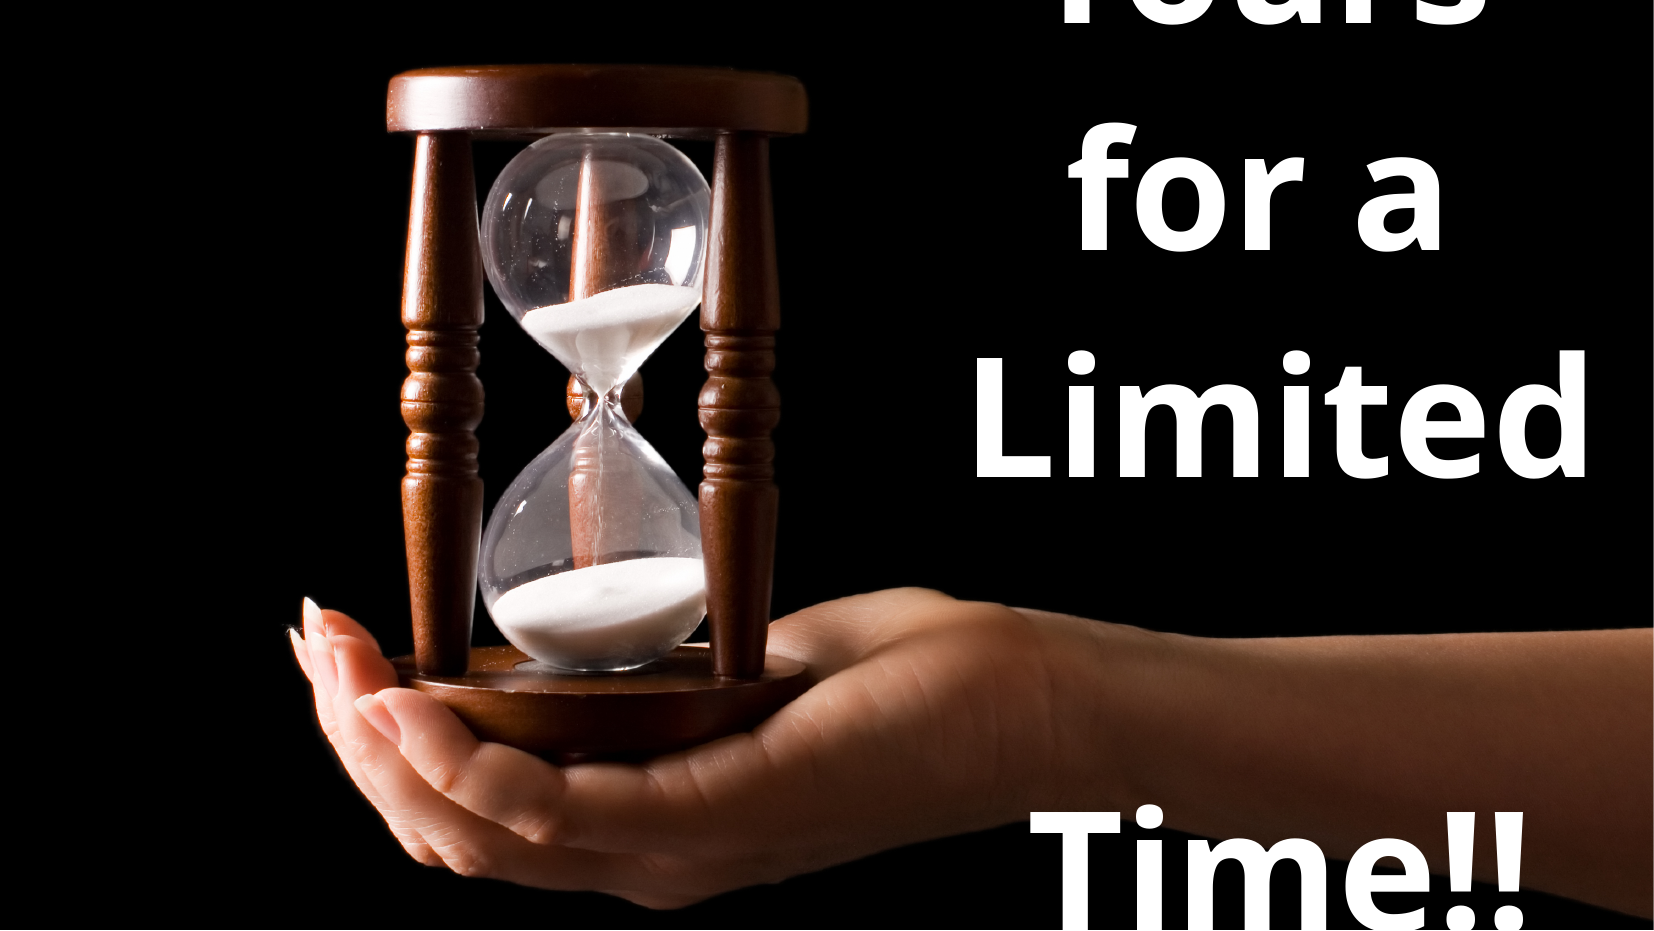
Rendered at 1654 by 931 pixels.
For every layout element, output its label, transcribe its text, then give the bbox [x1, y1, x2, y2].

picture [1265, 0, 1289, 5]
title Yours for a Limited Time!! [945, 64, 1616, 931]
picture [1161, 0, 1185, 5]
picture [0, 0, 1654, 930]
picture [1421, 0, 1461, 6]
